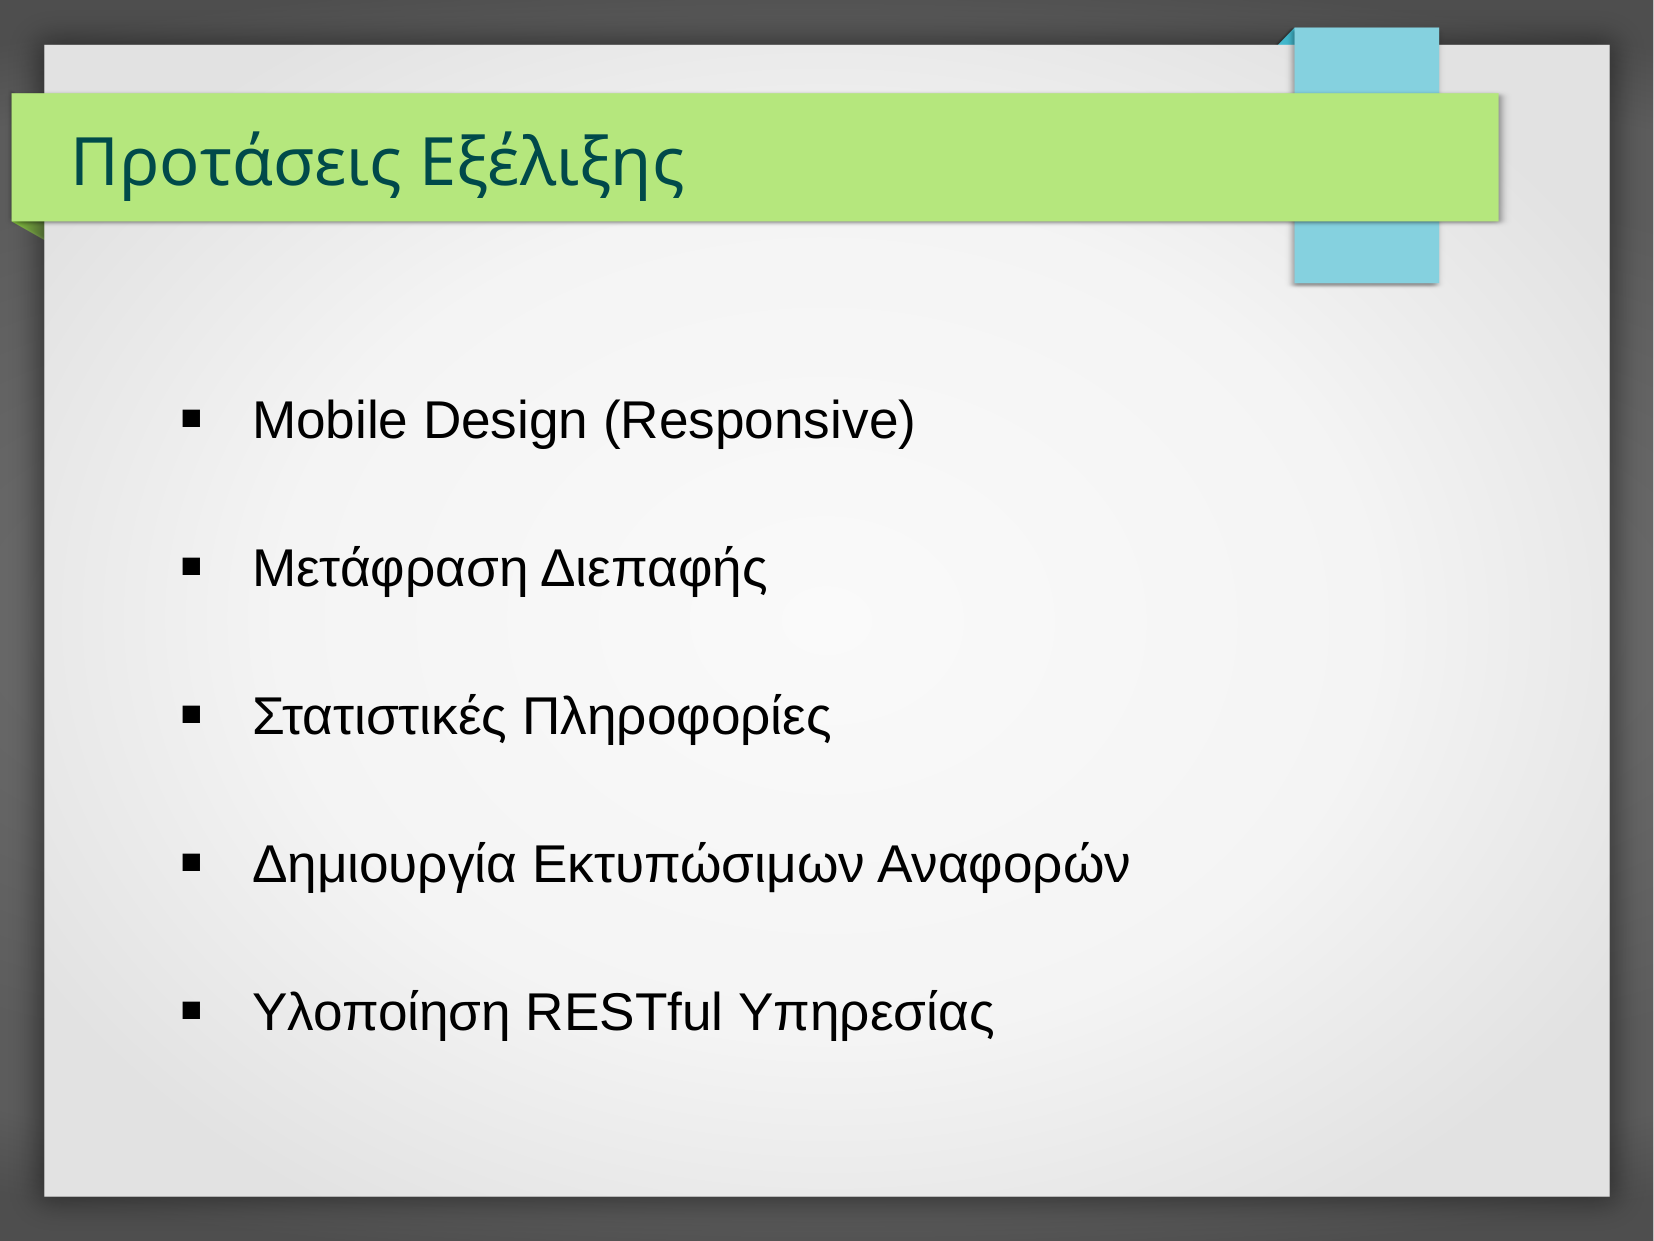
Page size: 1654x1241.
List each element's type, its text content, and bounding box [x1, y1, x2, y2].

picture [0, 0, 1654, 1241]
title Προτάσεις Εξέλιξης [70, 106, 1229, 213]
list Mobile Design (Responsive) Μετάφραση Διεπαφής Στατιστικές Πληροφορίες Δημιουργία Εκτυπώσιμων Αναφορών Υλοποίηση RESTful Υπηρεσίας [165, 330, 1465, 1051]
